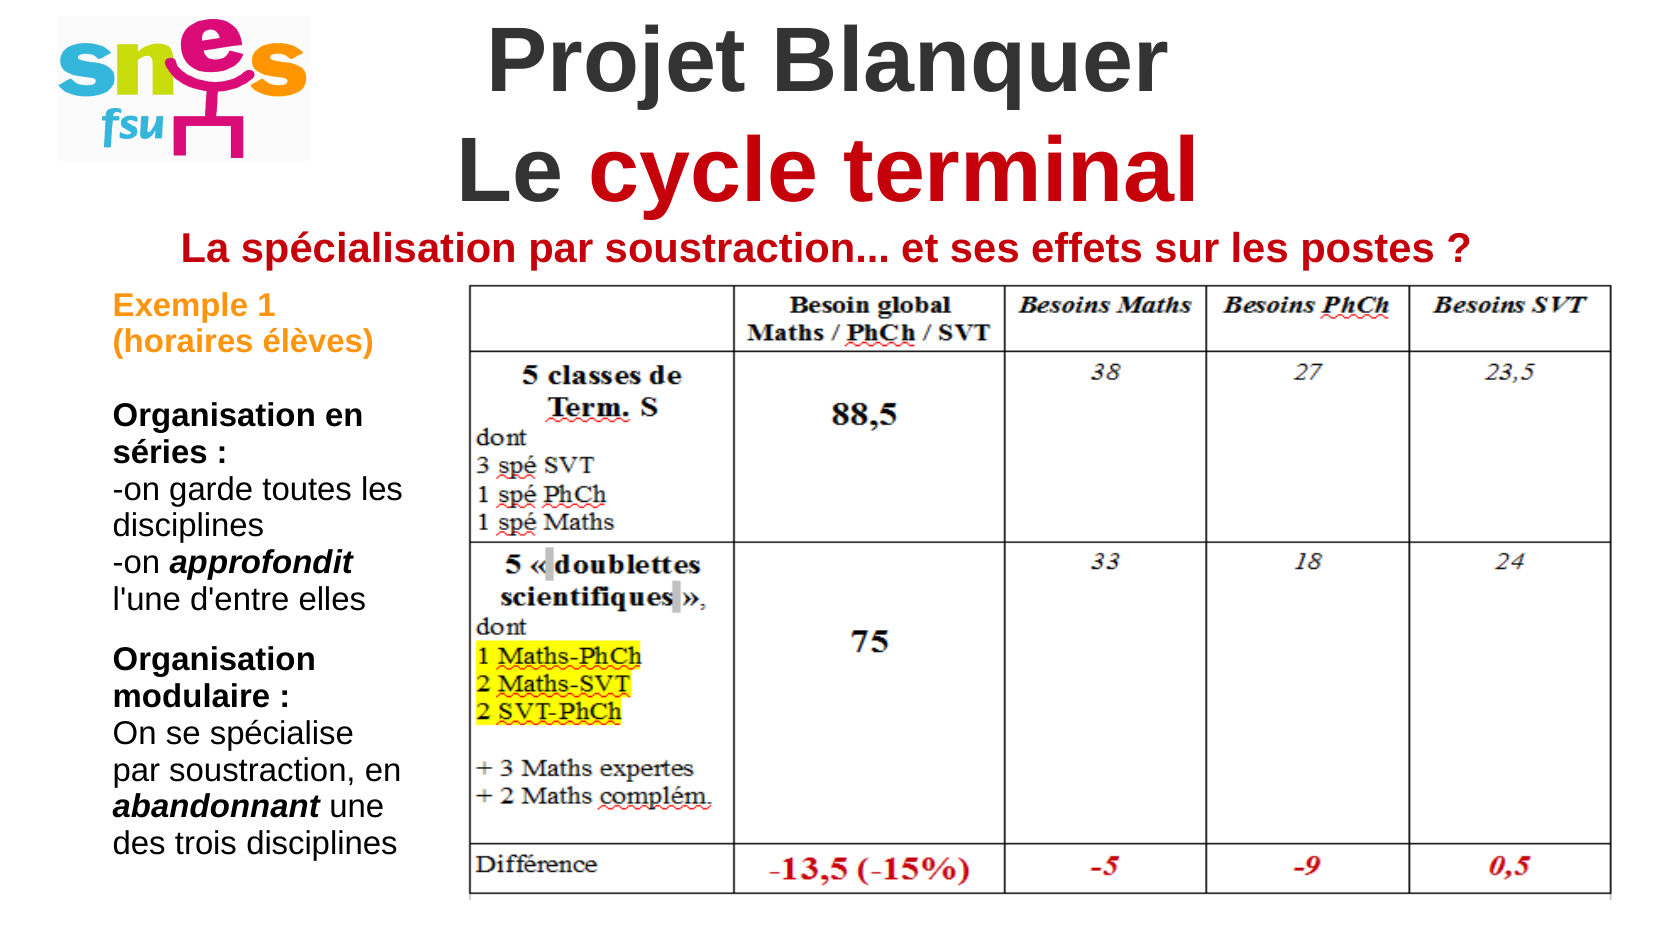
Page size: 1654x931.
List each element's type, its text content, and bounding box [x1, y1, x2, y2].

text_box La spécialisation par soustraction... et ses effets sur les postes ? [73, 217, 1580, 339]
picture [461, 279, 1617, 900]
text_box Exemple 1 (horaires élèves) Organisation en séries : -on garde toutes les disciplines -on approfondit l'une d'entre elles Organisation modulaire : On se spécialise par soustraction, en abandonnant une des trois disciplines [97, 279, 425, 892]
title Projet Blanquer Le cycle terminal [122, 0, 1535, 180]
picture [58, 17, 310, 161]
